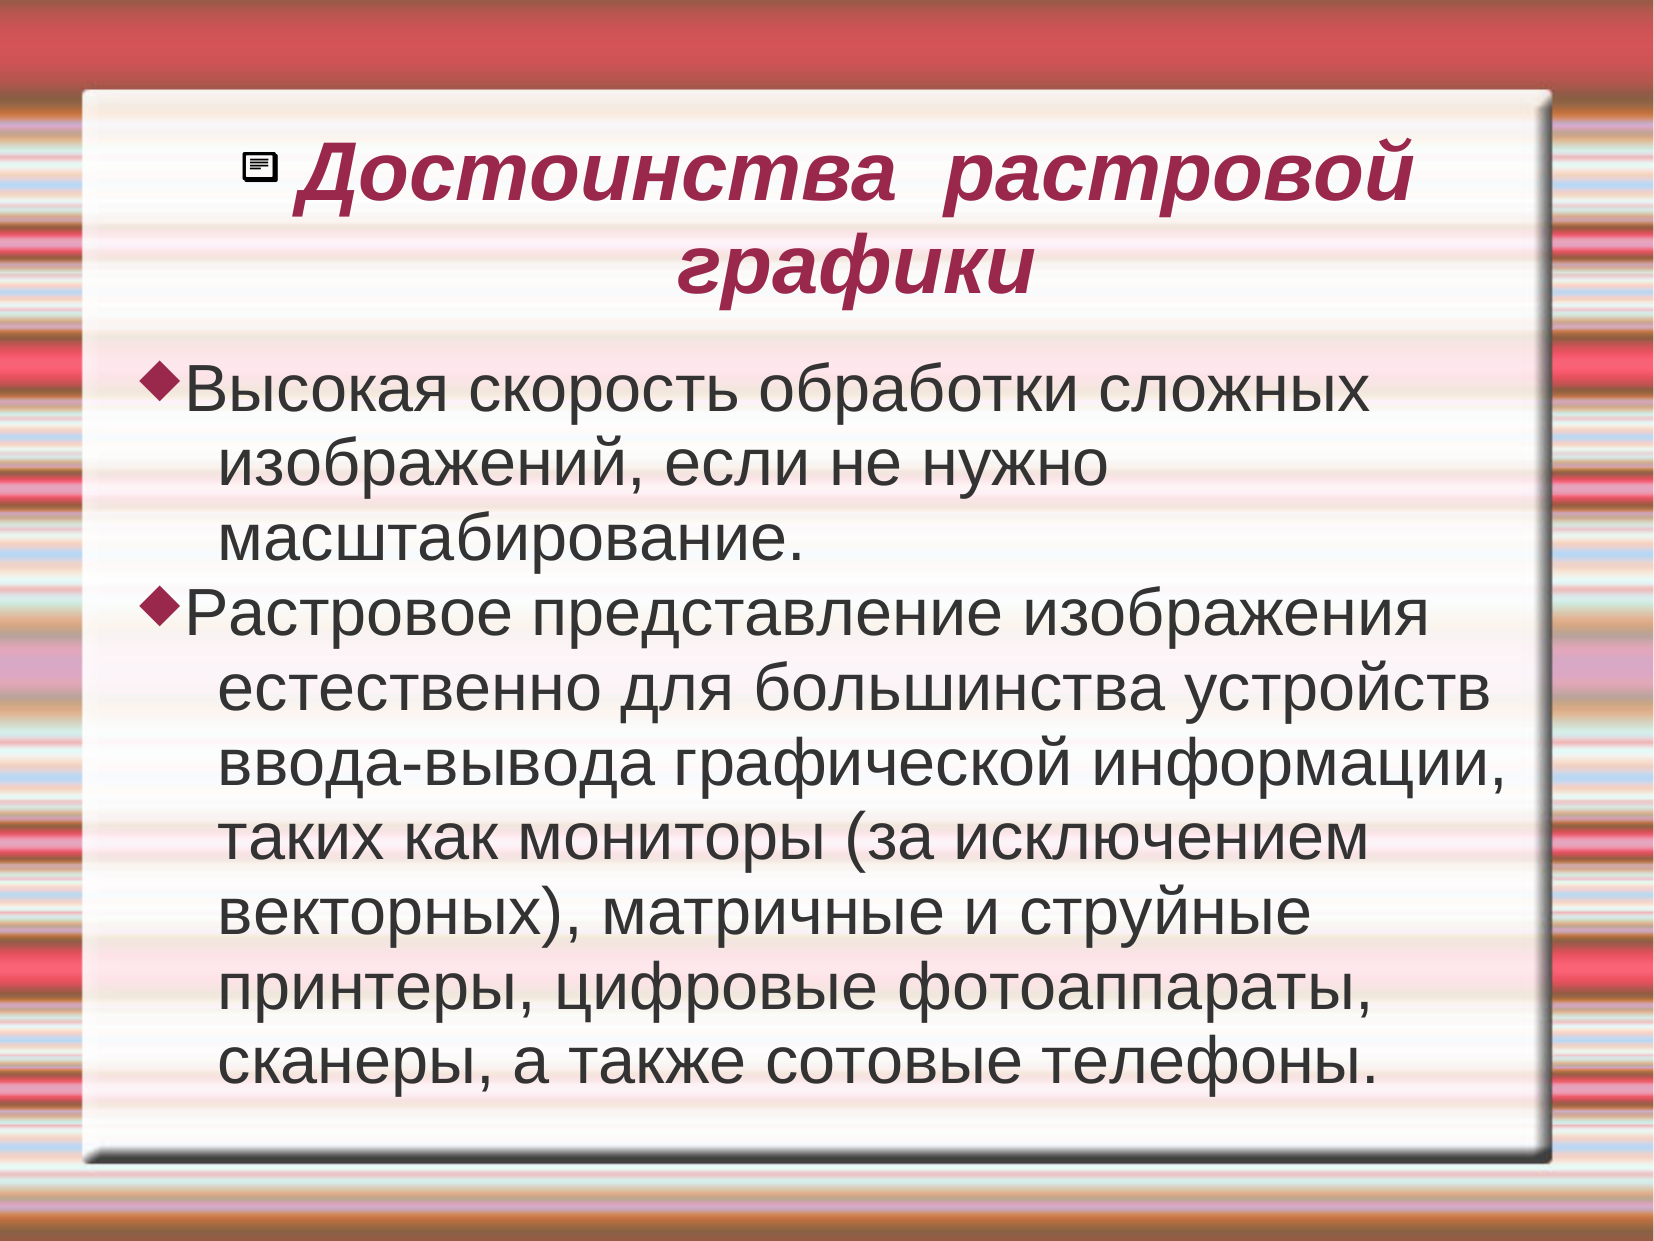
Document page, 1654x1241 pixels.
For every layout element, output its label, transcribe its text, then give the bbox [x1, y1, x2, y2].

picture [0, 0, 1654, 1241]
title Достоинства растровой графики [121, 114, 1534, 322]
list Высокая скорость обработки сложных изображений, если не нужно масштабирование. Растровое представление изображения естественно для большинства устройств ввода-вывода графической информации, таких как мониторы (за исключением векторных), матричные и струйные принтеры, цифровые фотоаппараты, сканеры, а также сотовые телефоны. [134, 350, 1516, 1132]
